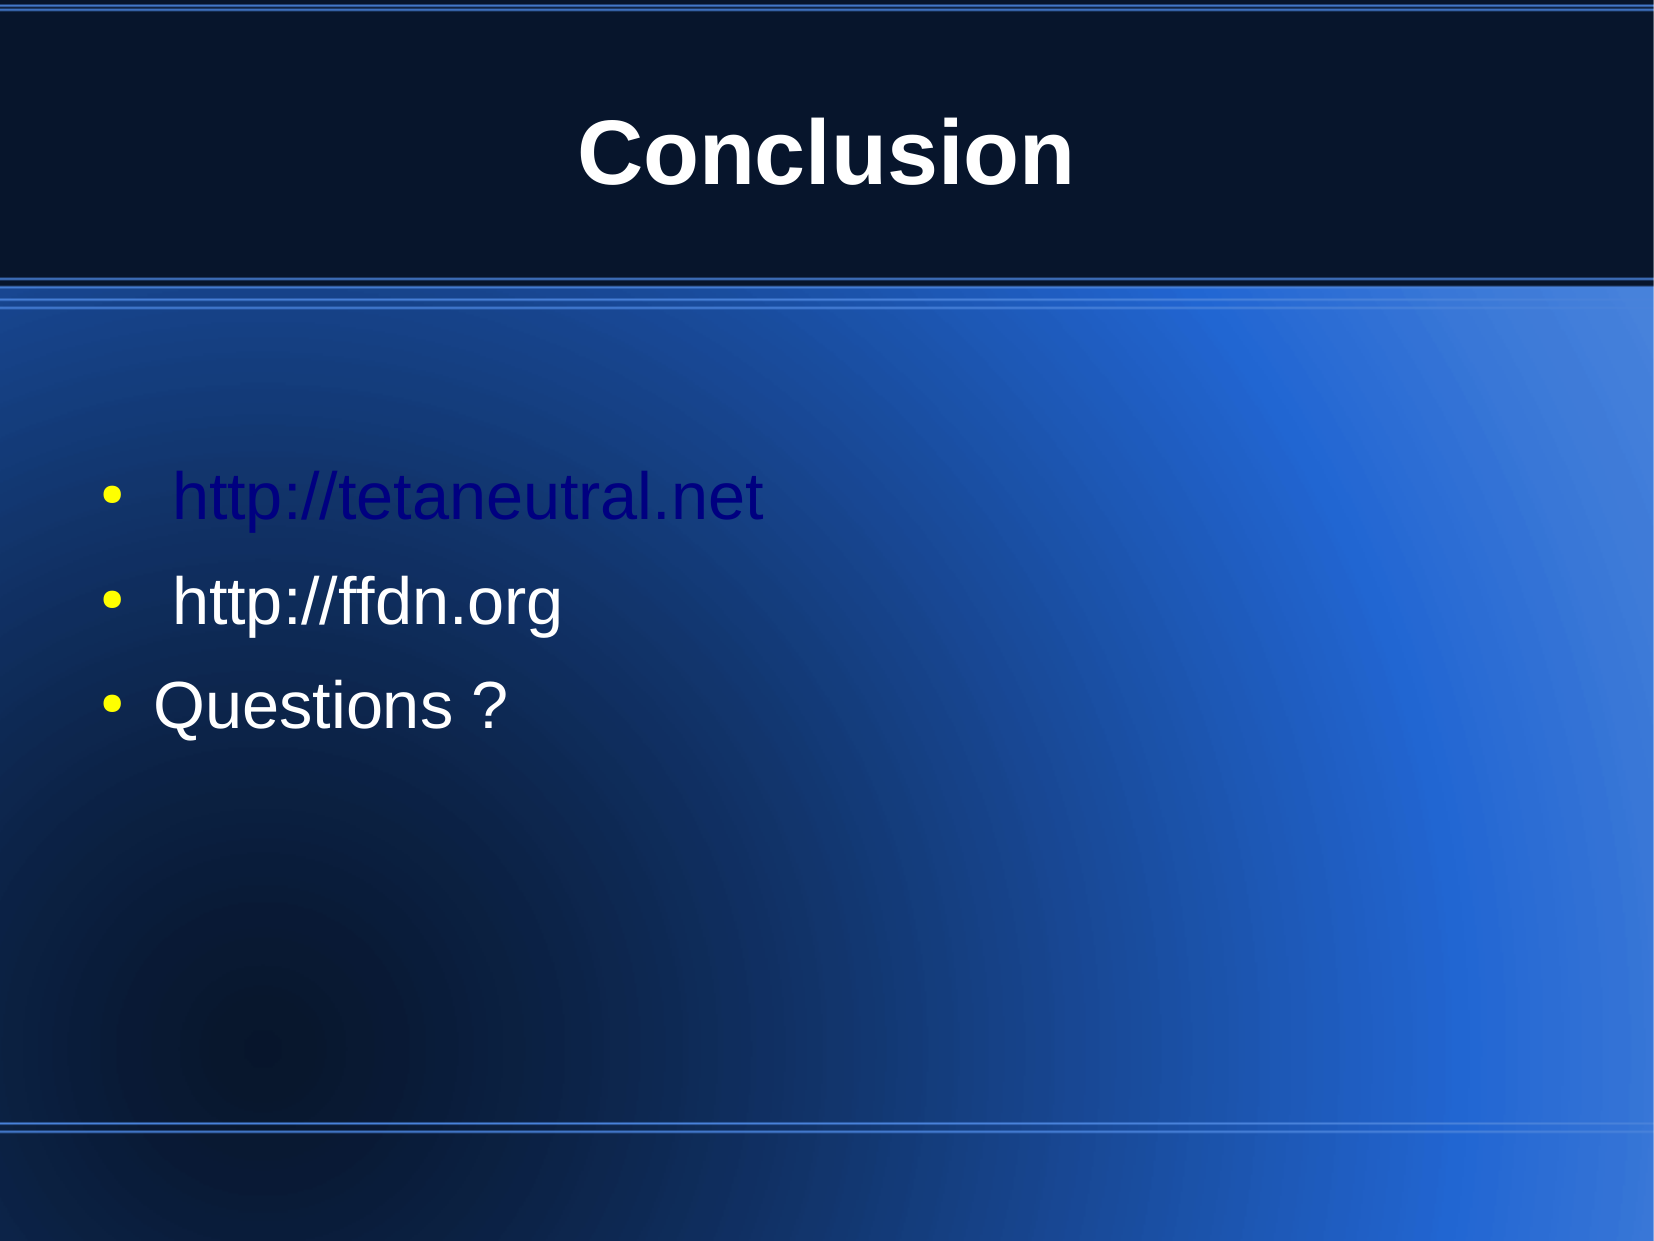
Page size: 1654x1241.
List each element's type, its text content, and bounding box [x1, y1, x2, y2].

title Conclusion [82, 56, 1571, 250]
picture [0, 0, 1654, 1241]
list http://tetaneutral.net http://ffdn.org Questions ? [82, 355, 1571, 1159]
